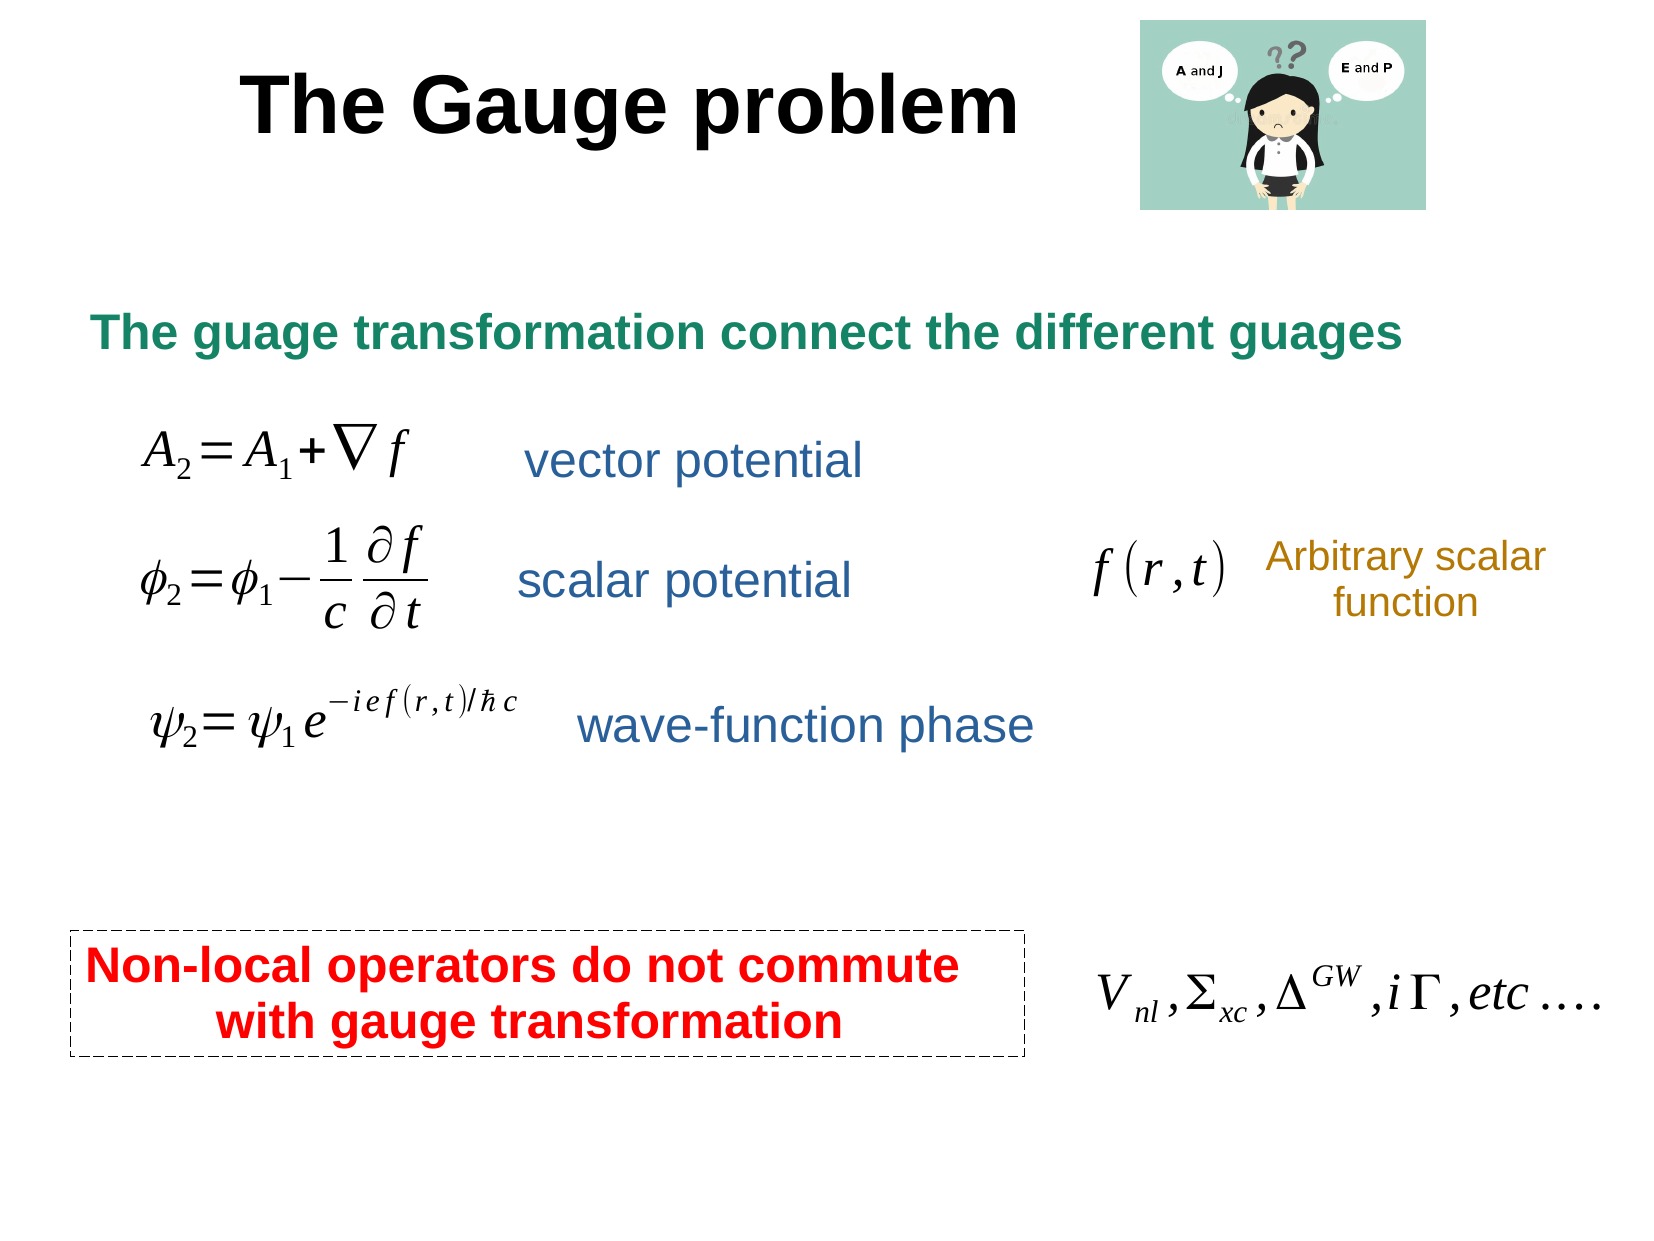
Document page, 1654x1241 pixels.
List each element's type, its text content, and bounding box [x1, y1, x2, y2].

text_box The guage transformation connect the different guages [75, 297, 1419, 406]
chart [1081, 956, 1618, 1030]
chart [1080, 536, 1215, 601]
chart [129, 681, 530, 757]
chart [123, 516, 444, 641]
text_box wave-function phase [562, 690, 1111, 766]
text_box scalar potential [502, 544, 886, 616]
picture [1140, 20, 1426, 211]
title The Gauge problem [150, 30, 1111, 181]
text_box Non-local operators do not commute with gauge transformation [70, 930, 1025, 1057]
text_box vector potential [510, 424, 893, 496]
text_box Arbitrary scalar function [1215, 525, 1598, 633]
chart [123, 420, 424, 487]
